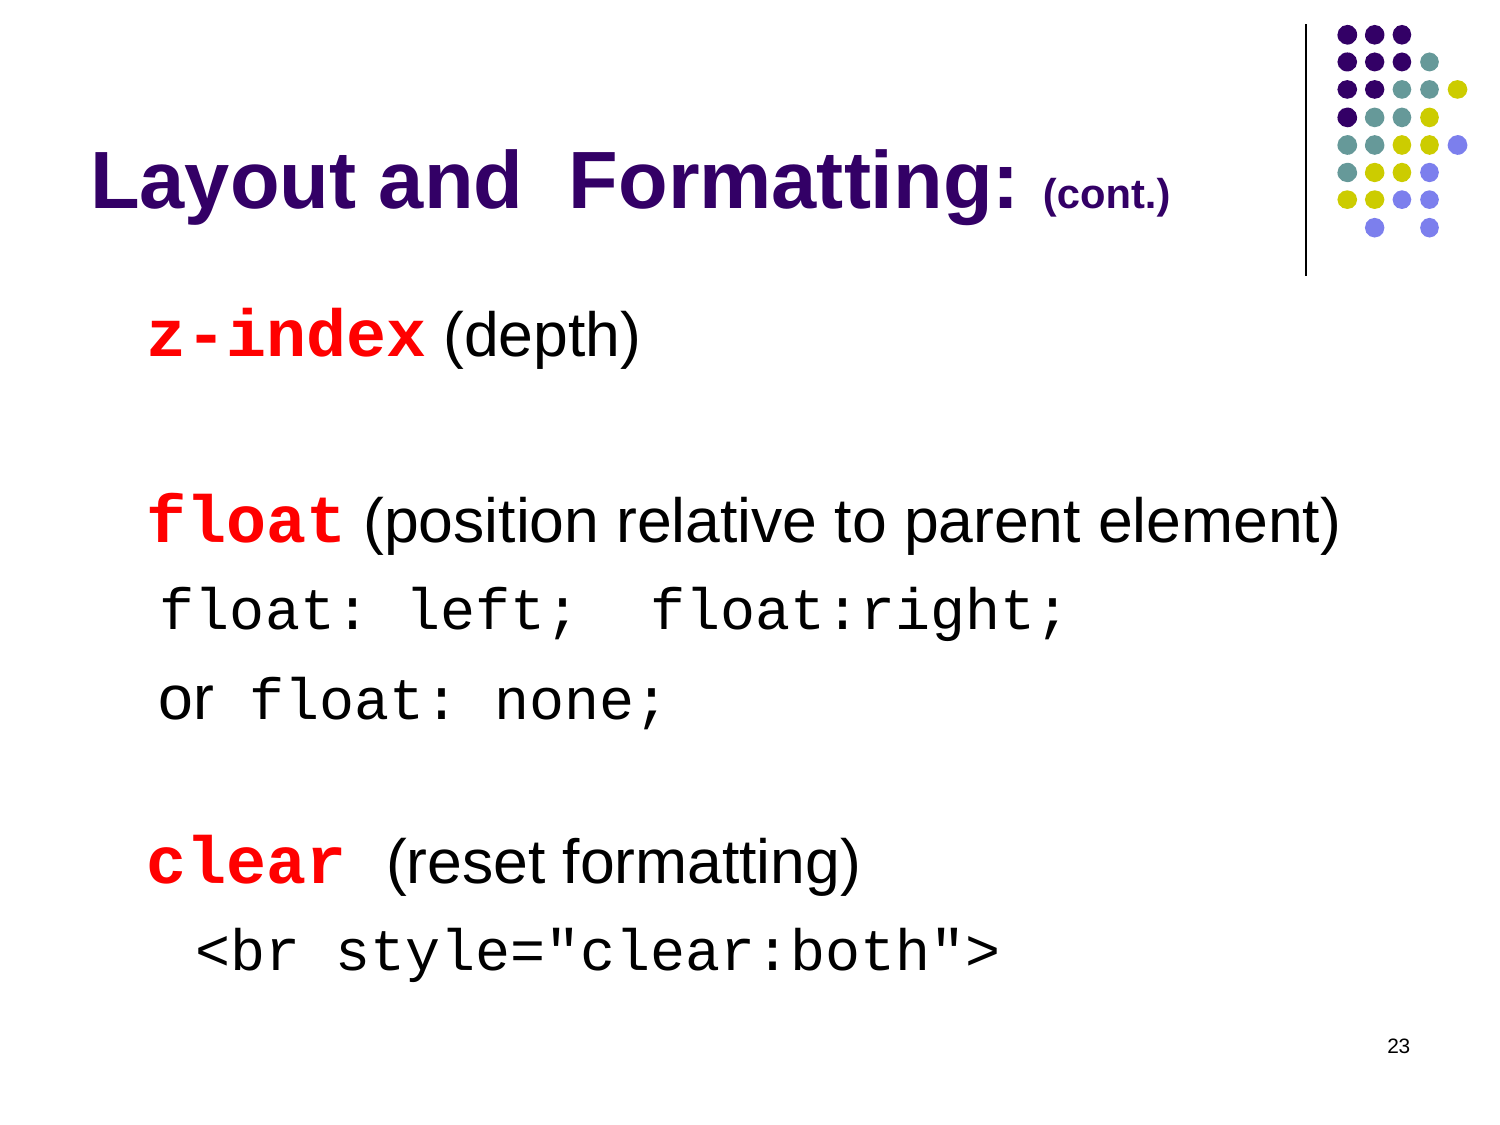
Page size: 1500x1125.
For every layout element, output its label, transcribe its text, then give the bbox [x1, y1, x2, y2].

title Layout and Formatting: (cont.) [74, 20, 1313, 233]
text_box <number> [1074, 1025, 1426, 1101]
list z-index (depth) float (position relative to parent element) float: left; float:right; or float: none; clear (reset formatting) <br style="clear:both"> [75, 282, 1426, 1006]
